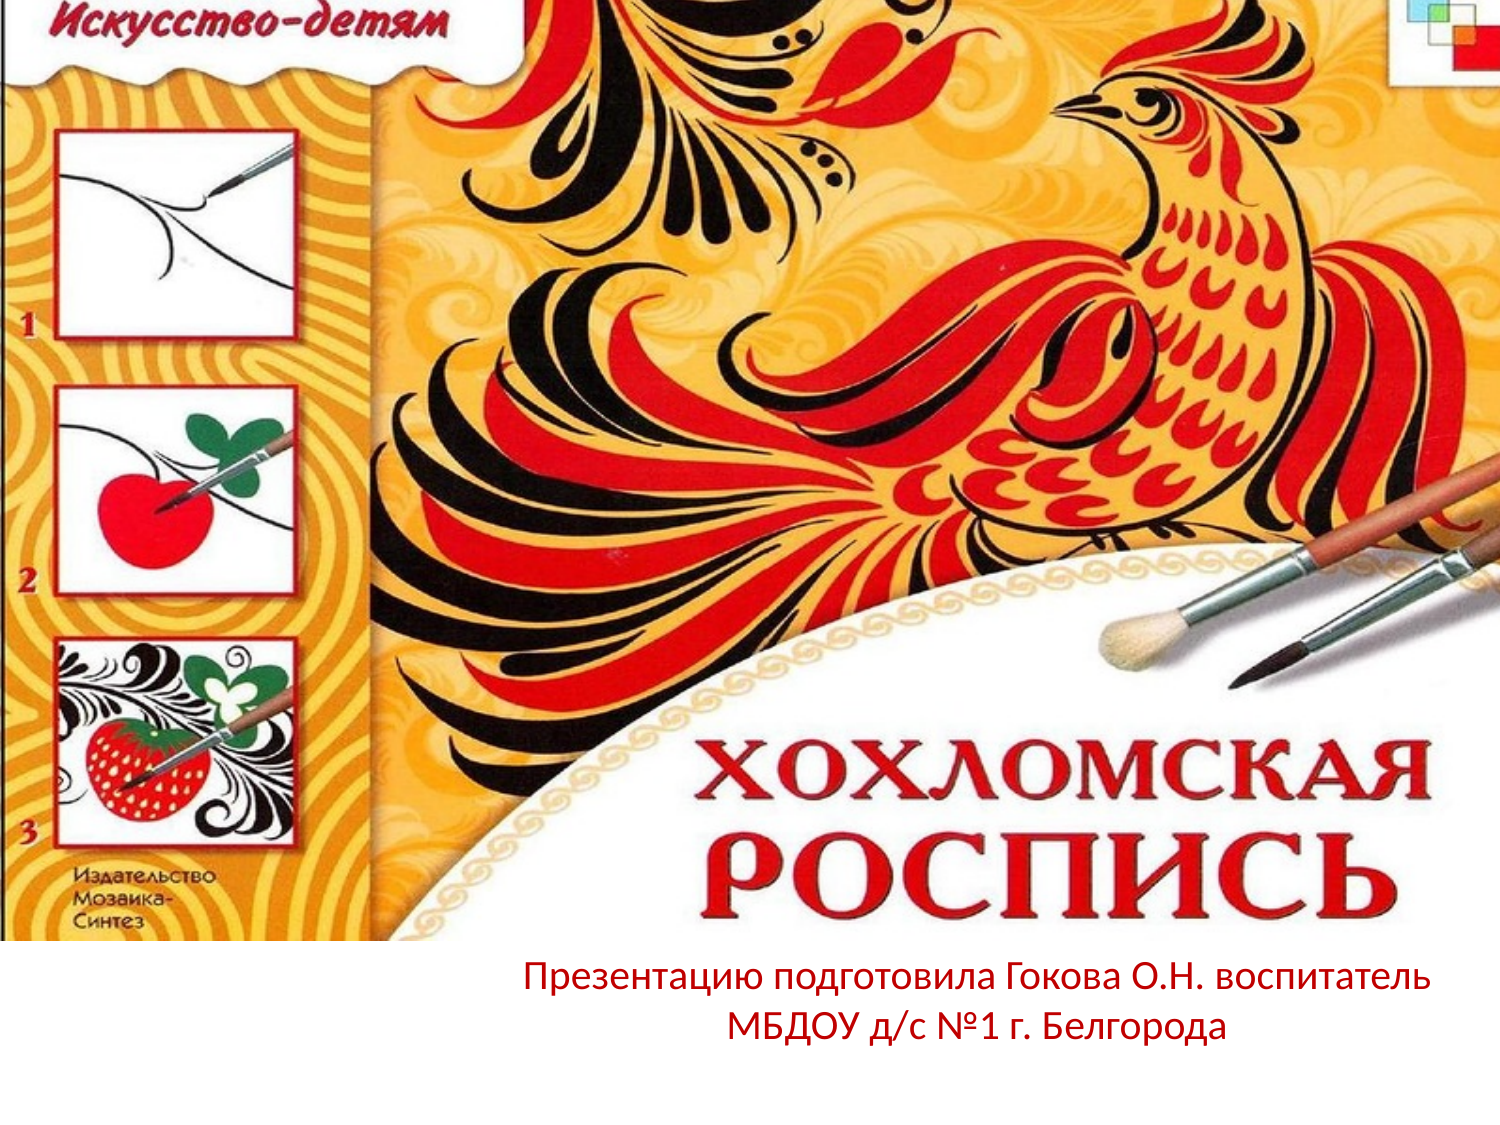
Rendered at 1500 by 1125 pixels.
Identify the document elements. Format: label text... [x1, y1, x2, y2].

subtitle Презентацию подготовила Гокова О.Н. воспитатель МБДОУ д/с №1 г. Белгорода [454, 941, 1500, 1125]
picture [0, 0, 1500, 941]
